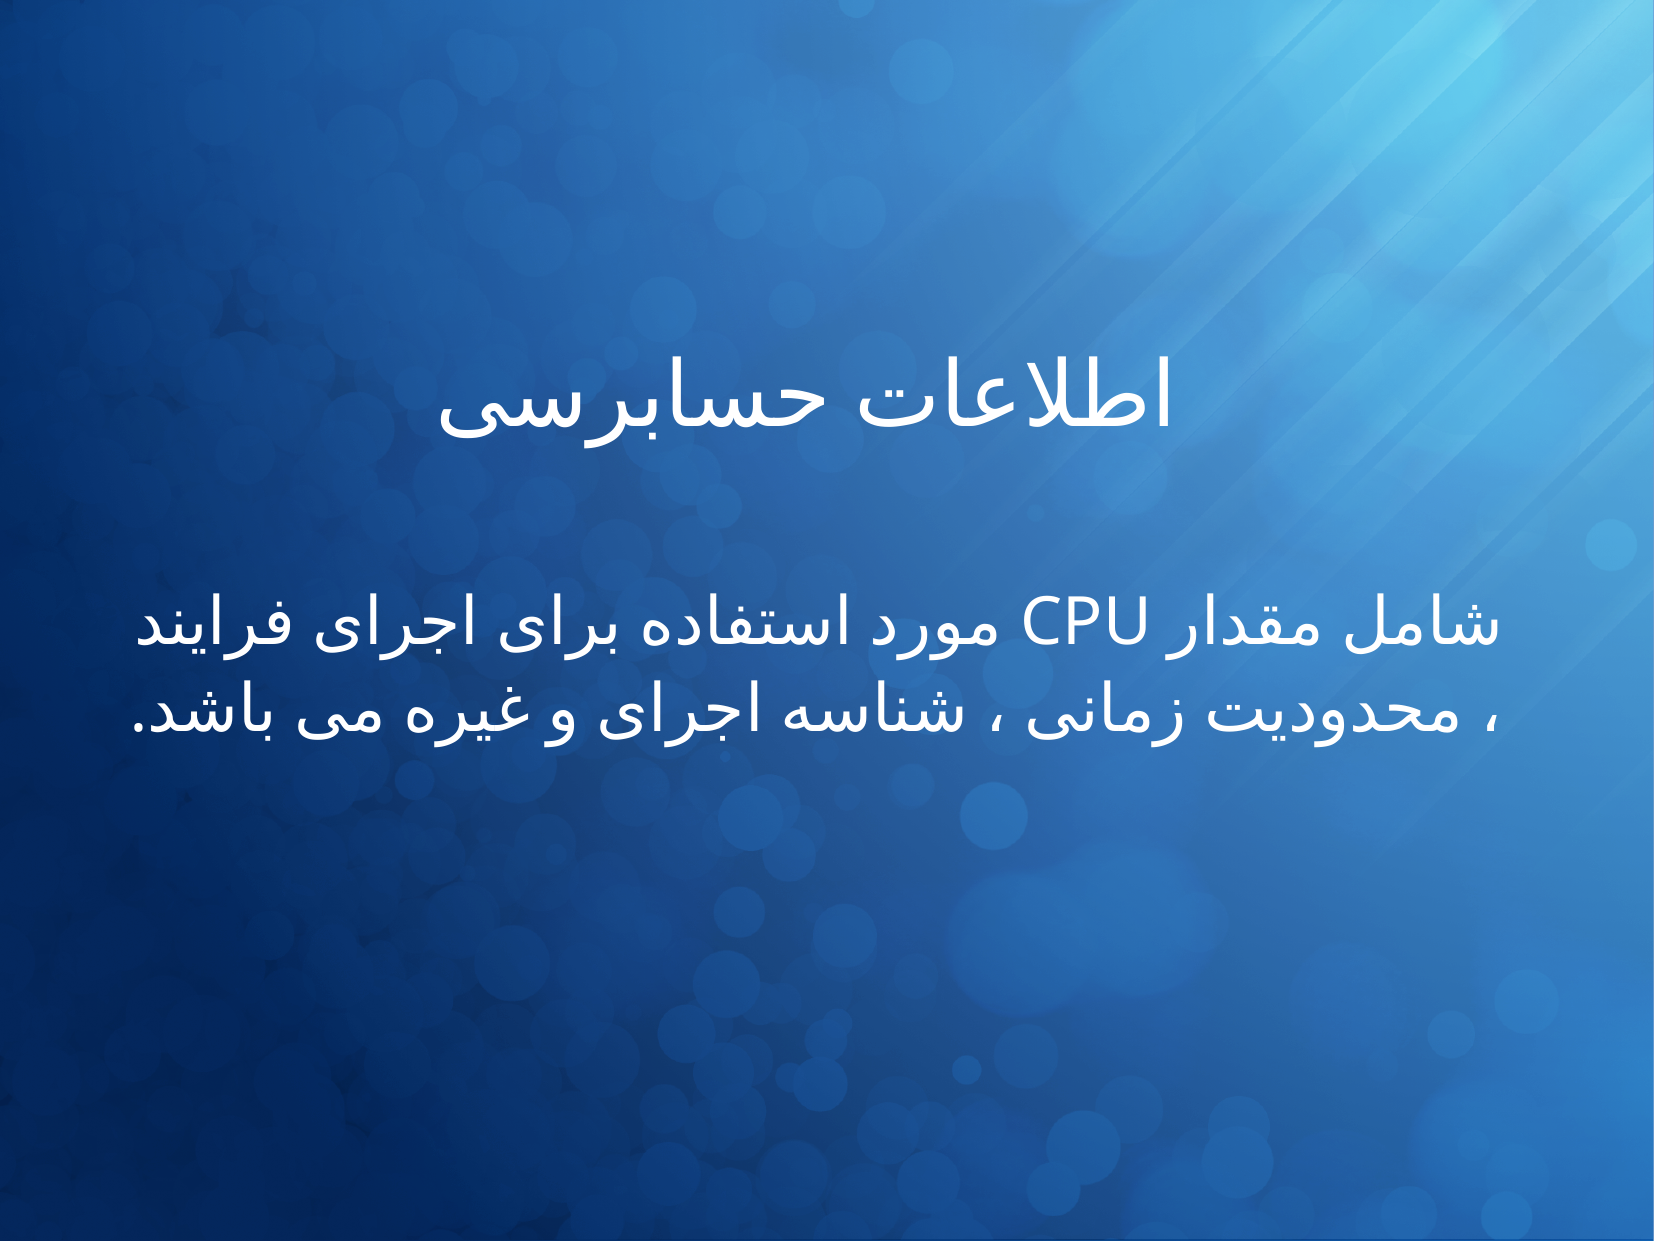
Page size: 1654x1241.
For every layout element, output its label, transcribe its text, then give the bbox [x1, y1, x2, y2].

picture [0, 0, 1654, 1241]
title اطلاعات حسابرسی [112, 319, 1501, 488]
list شامل مقدار CPU مورد استفاده برای اجرای فرایند ، محدودیت زمانی ، شناسه اجرای و غیره می باشد. [122, 573, 1576, 938]
